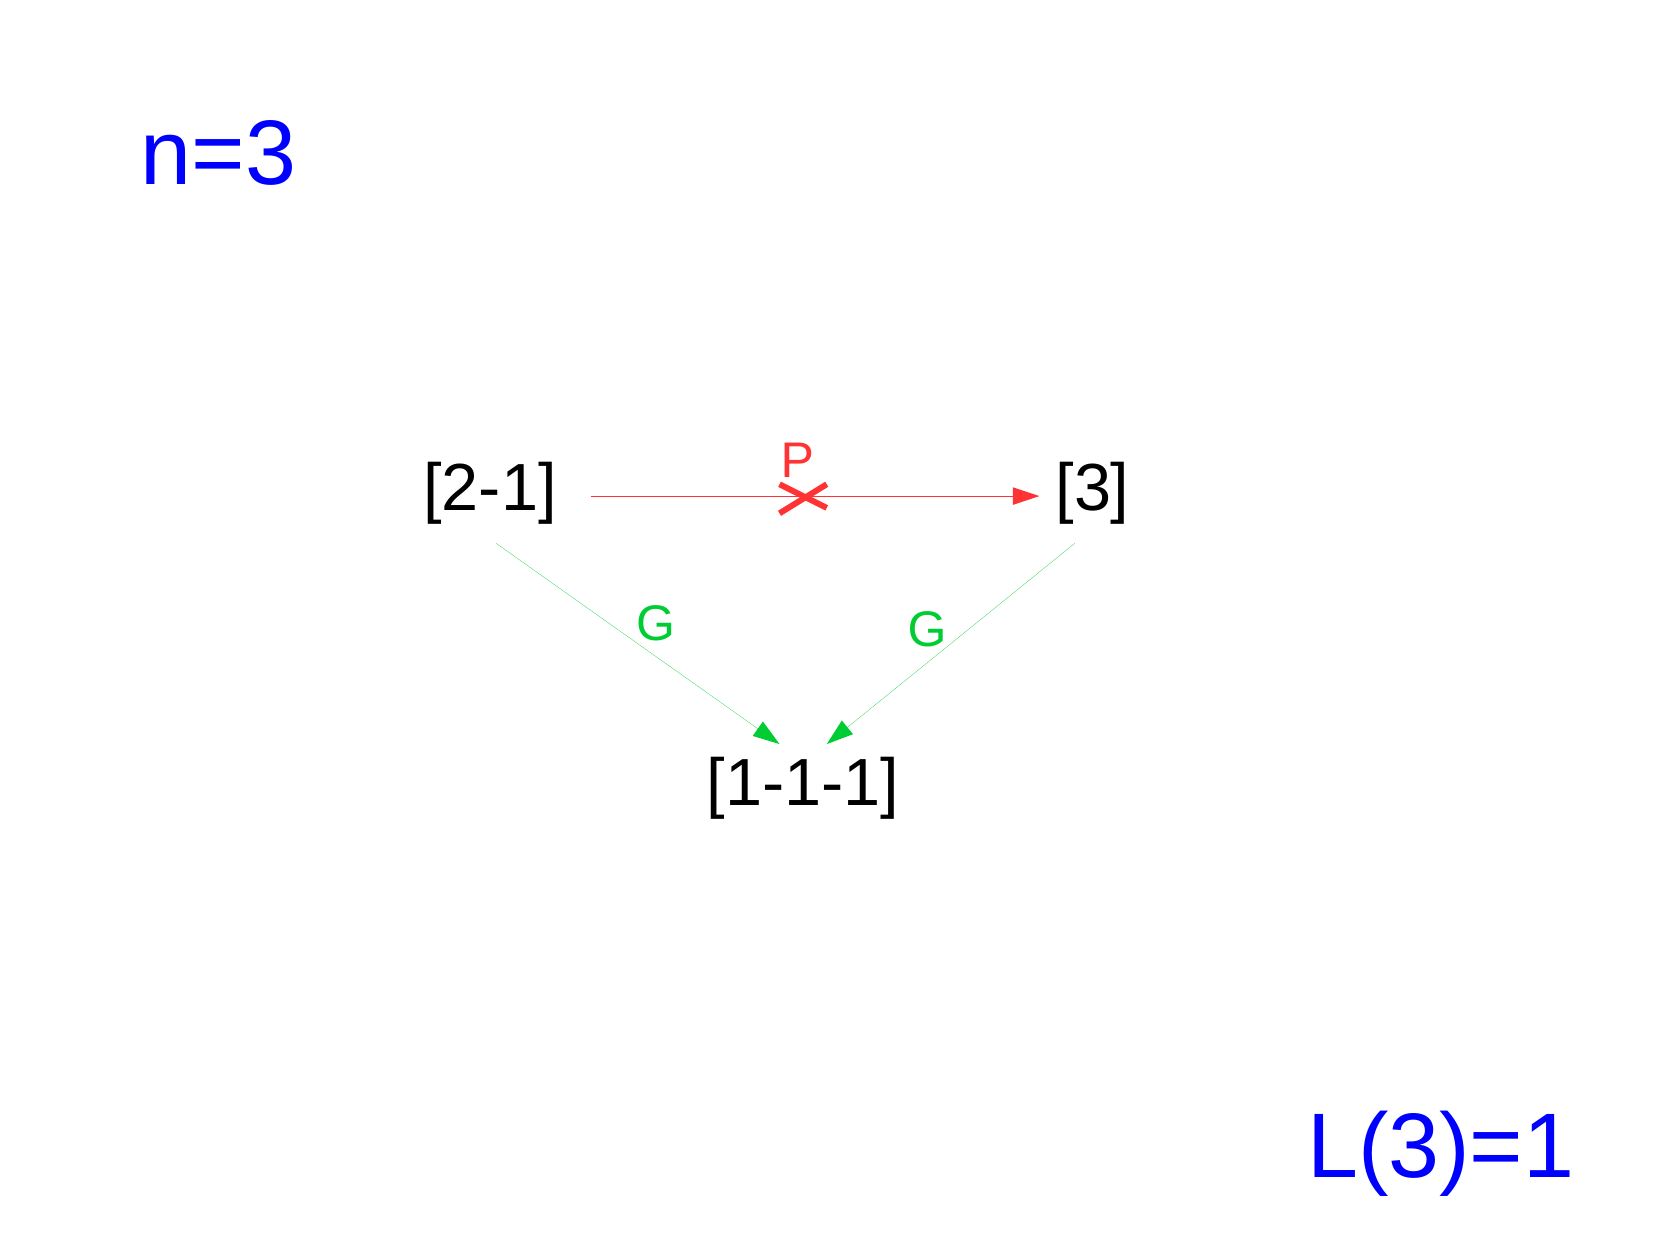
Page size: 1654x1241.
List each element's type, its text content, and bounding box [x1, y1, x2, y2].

text_box [1-1-1] [673, 703, 934, 863]
text_box [3] [761, 407, 1424, 567]
title n=3 [82, 49, 355, 257]
text_box P [755, 407, 839, 514]
text_box [2-1] [236, 407, 745, 567]
text_box G [885, 585, 969, 674]
title L(3)=1 [1251, 1074, 1630, 1217]
text_box G [614, 578, 697, 667]
